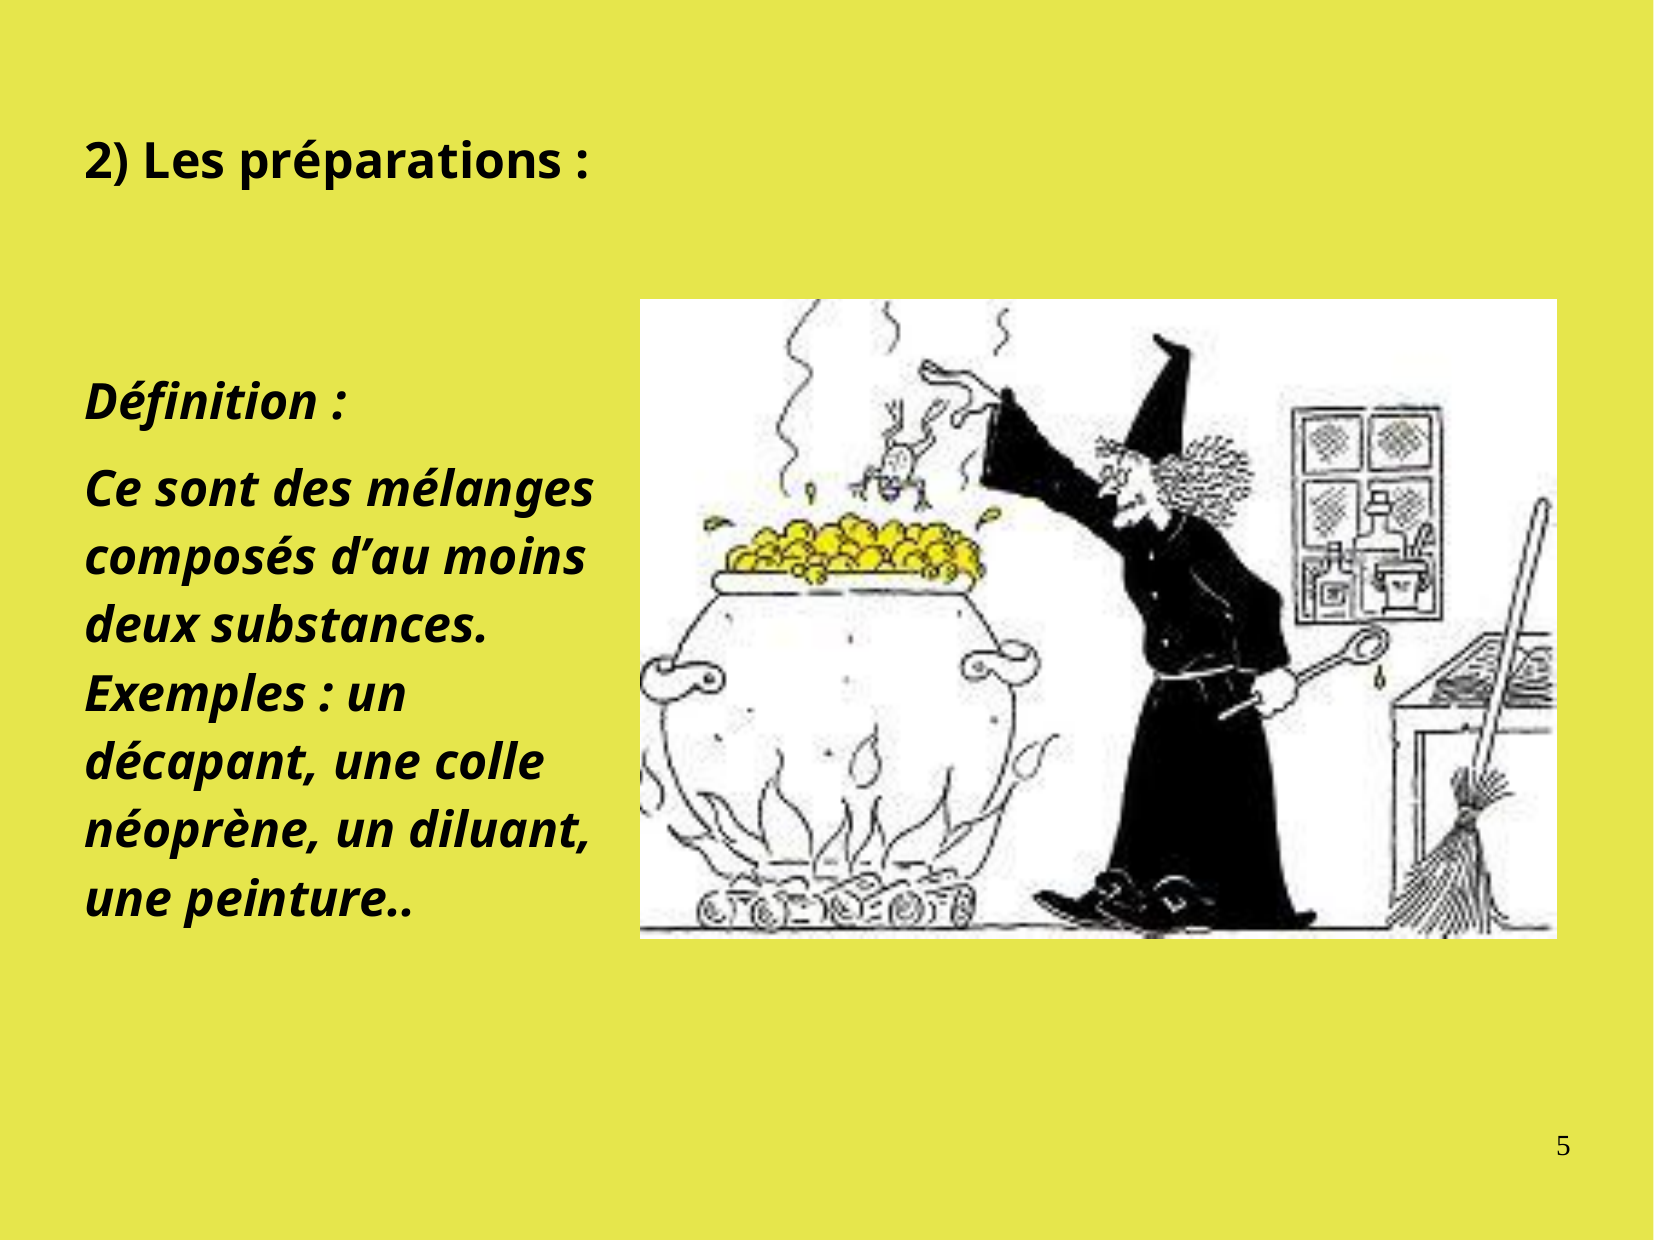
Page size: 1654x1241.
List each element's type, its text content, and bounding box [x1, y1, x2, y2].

text_box 2) Les préparations : Définition : Ce sont des mélanges composés d’au moins deux substances. Exemples : un décapant, une colle néoprène, un diluant, une peinture.. [84, 124, 604, 1015]
picture [640, 299, 1557, 939]
